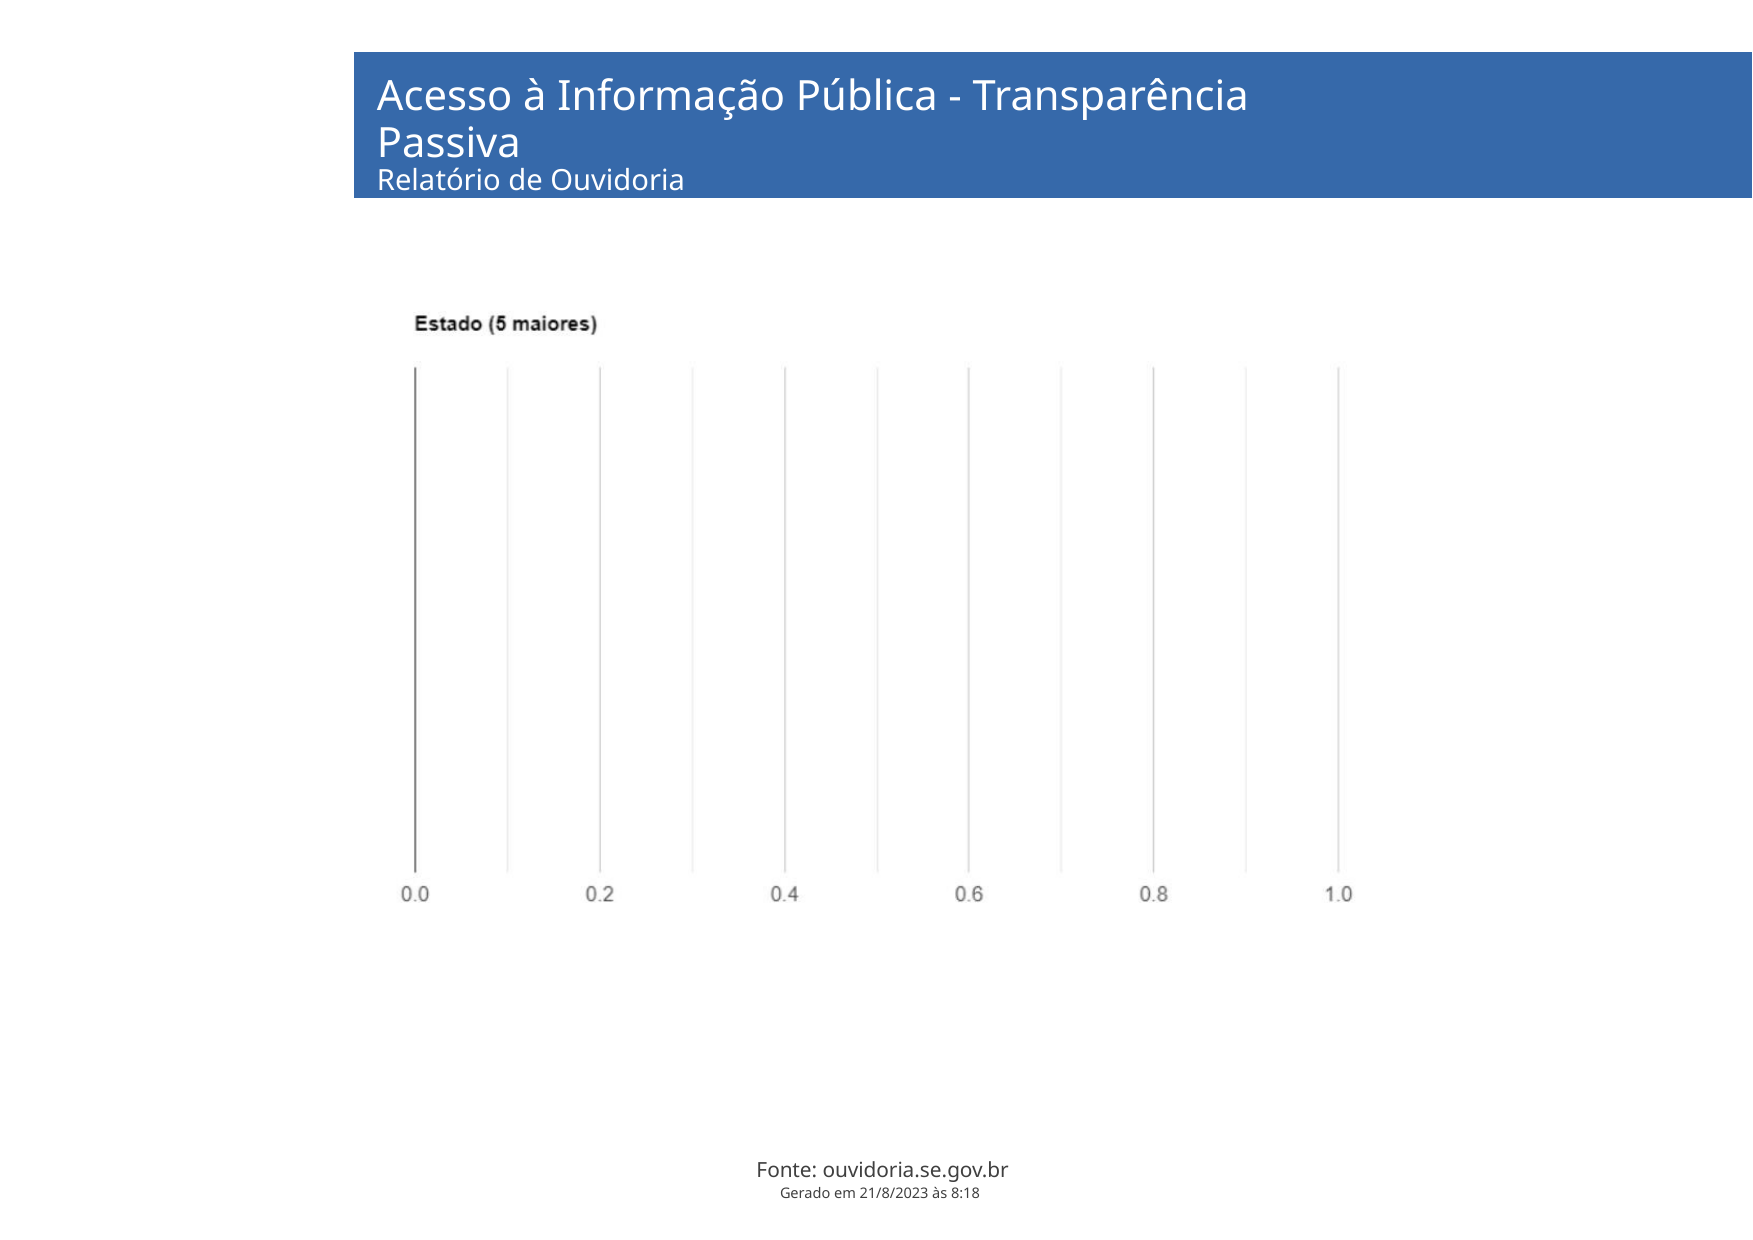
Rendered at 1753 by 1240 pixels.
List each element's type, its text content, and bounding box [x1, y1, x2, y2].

text_box Fonte: ouvidoria.se.gov.br [756, 1158, 1023, 1182]
text_box Acesso à Informação Pública - Transparência Passiva Relatório de Ouvidoria EMSETUR - Julho a Julho de 2023 [376, 72, 1403, 228]
text_box Gerado em 21/8/2023 às 8:18 [780, 1184, 999, 1202]
text_box [155, 211, 1599, 1028]
text_box [354, 52, 1752, 198]
